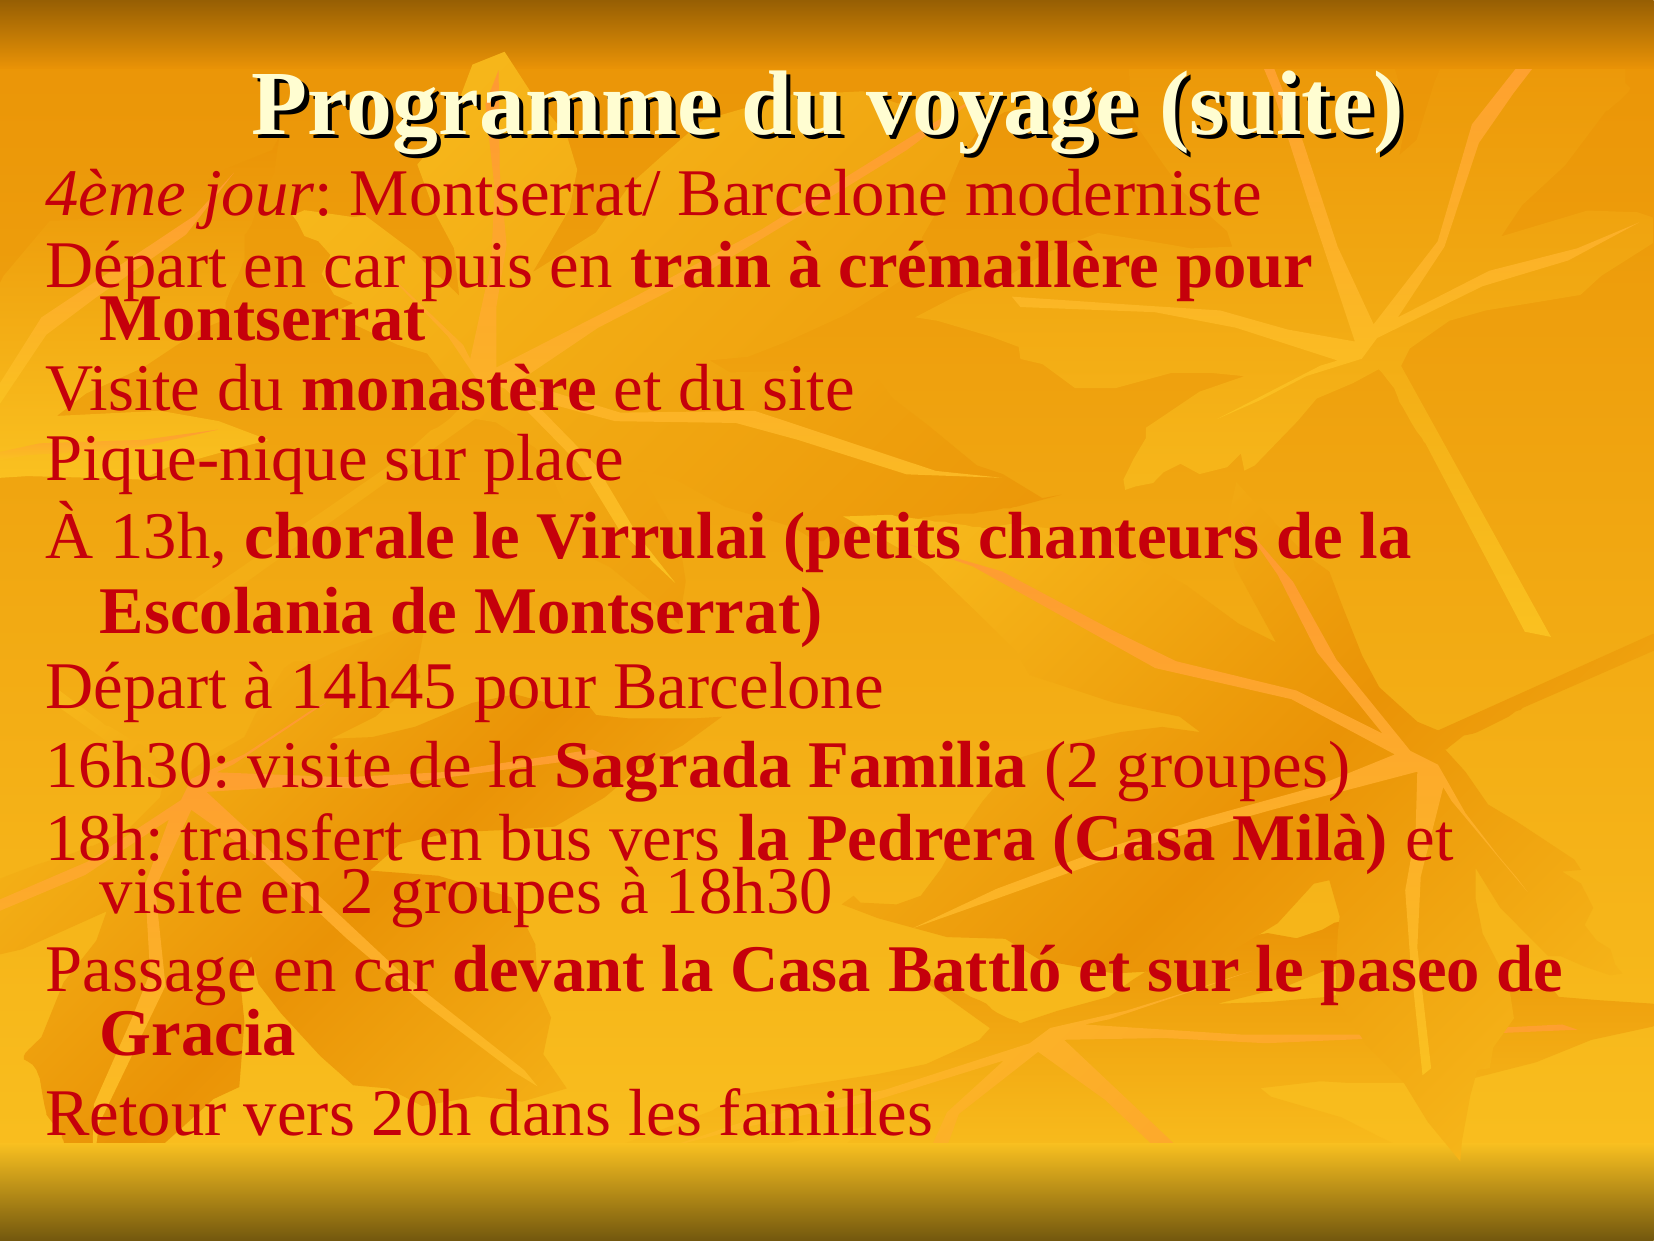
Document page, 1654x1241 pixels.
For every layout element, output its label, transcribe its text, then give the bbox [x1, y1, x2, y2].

title Programme du voyage (suite)‏ [84, 0, 1573, 164]
text_box 4ème jour: Montserrat/ Barcelone moderniste Départ en car puis en train à crémaillère pour Montserrat Visite du monastère et du site Pique-nique sur place À 13h, chorale le Virrulai (petits chanteurs de la Escolania de Montserrat)‏ Départ à 14h45 pour Barcelone 16h30: visite de la Sagrada Familia (2 groupes)‏ 18h: transfert en bus vers la Pedrera (Casa Milà) et visite en 2 groupes à 18h30 Passage en car devant la Casa Battló et sur le paseo de Gracia Retour vers 20h dans les familles [45, 164, 1609, 1133]
